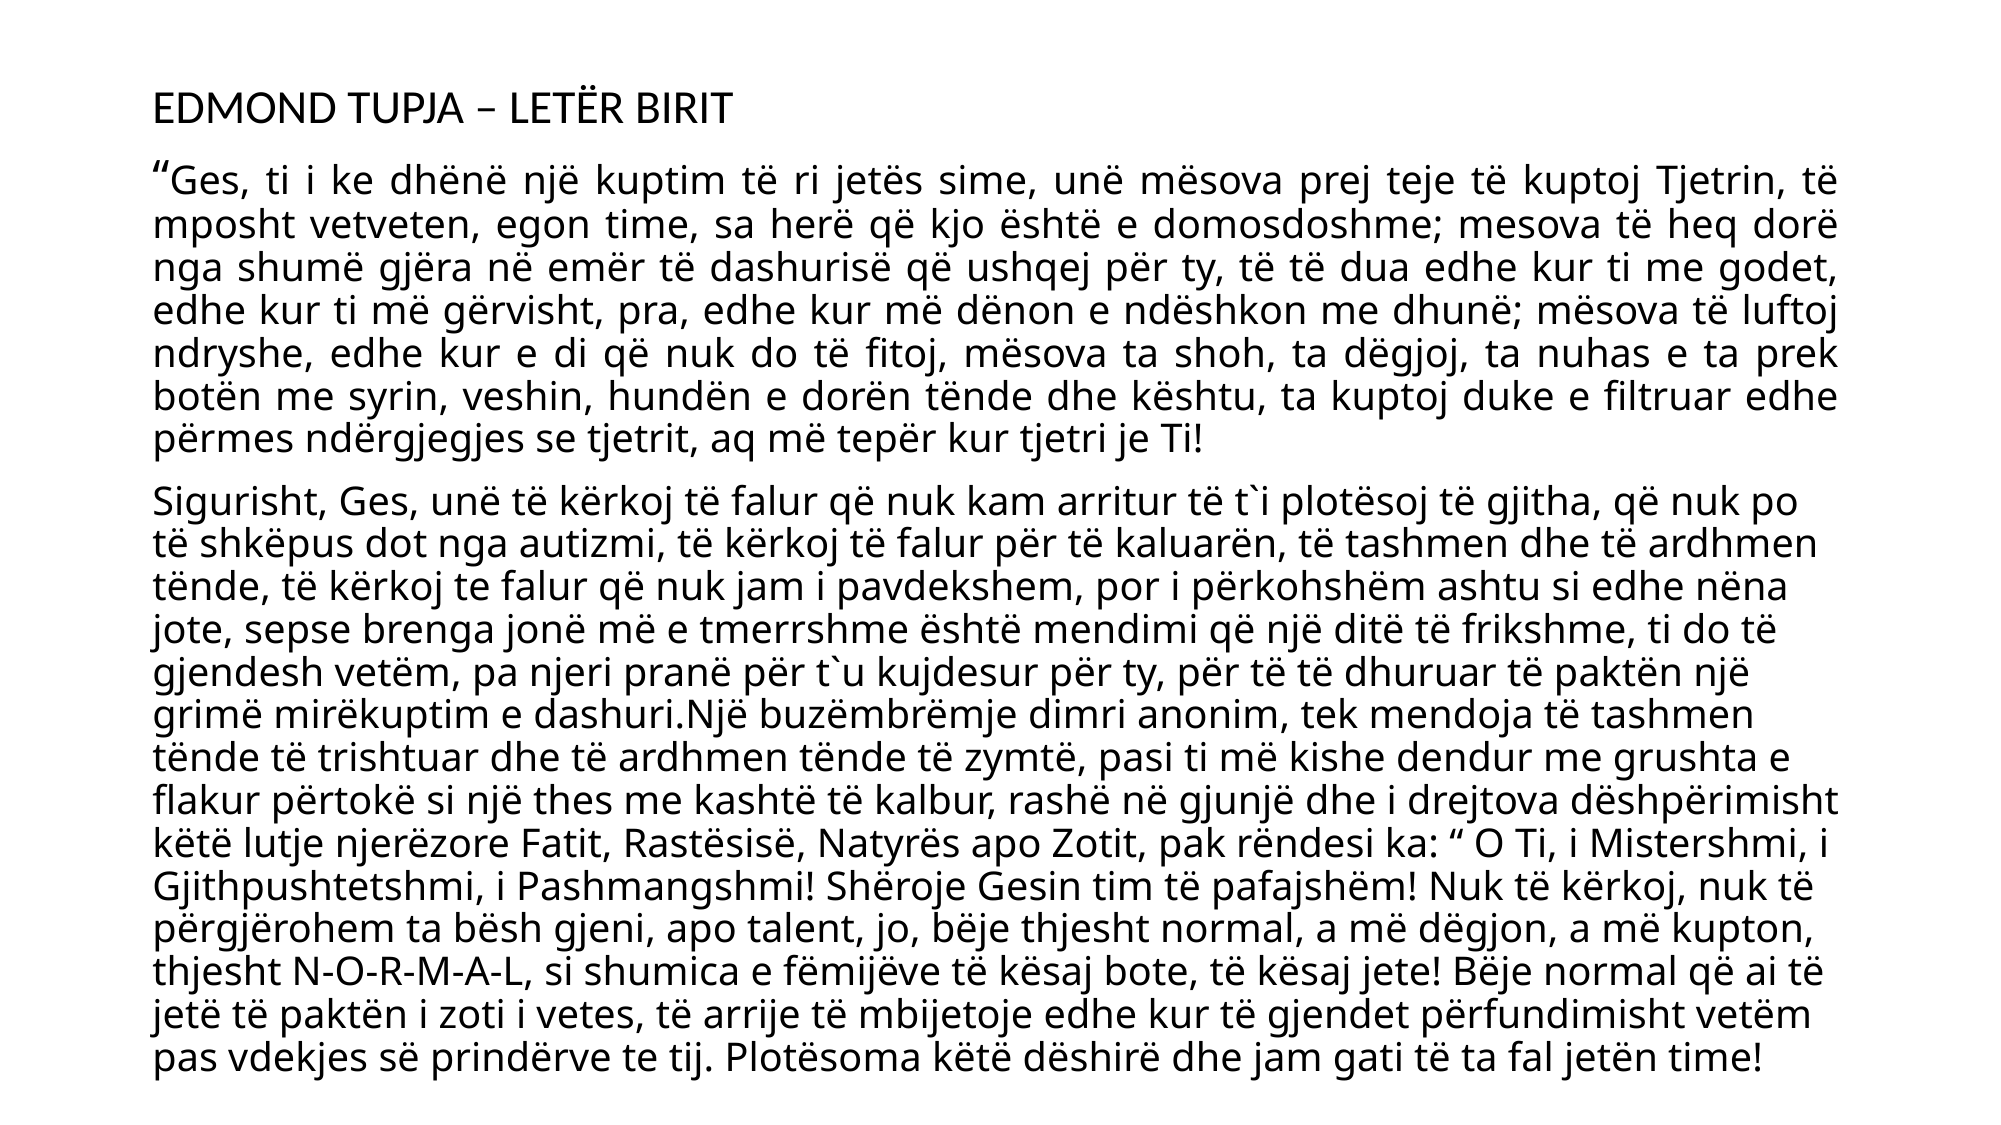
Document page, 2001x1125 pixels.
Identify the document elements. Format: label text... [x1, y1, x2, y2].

list EDMOND TUPJA – LETËR BIRIT “Ges, ti i ke dhënë një kuptim të ri jetës sime, unë mësova prej teje të kuptoj Tjetrin, të mposht vetveten, egon time, sa herë që kjo është e domosdoshme; mesova të heq dorë nga shumë gjëra në emër të dashurisë që ushqej për ty, të të dua edhe kur ti me godet, edhe kur ti më gërvisht, pra, edhe kur më dënon e ndëshkon me dhunë; mësova të luftoj ndryshe, edhe kur e di që nuk do të fitoj, mësova ta shoh, ta dëgjoj, ta nuhas e ta prek botën me syrin, veshin, hundën e dorën tënde dhe kështu, ta kuptoj duke e filtruar edhe përmes ndërgjegjes se tjetrit, aq më tepër kur tjetri je Ti! Sigurisht, Ges, unë të kërkoj të falur që nuk kam arritur të t`i plotësoj të gjitha, që nuk po të shkëpus dot nga autizmi, të kërkoj të falur për të kaluarën, të tashmen dhe të ardhmen tënde, të kërkoj te falur që nuk jam i pavdekshem, por i përkohshëm ashtu si edhe nëna jote, sepse brenga jonë më e tmerrshme është mendimi që një ditë të frikshme, ti do të gjendesh vetëm, pa njeri pranë për t`u kujdesur për ty, për të të dhuruar të paktën një grimë mirëkuptim e dashuri.Një buzëmbrëmje dimri anonim, tek mendoja të tashmen tënde të trishtuar dhe të ardhmen tënde të zymtë, pasi ti më kishe dendur me grushta e flakur përtokë si një thes me kashtë të kalbur, rashë në gjunjë dhe i drejtova dëshpërimisht këtë lutje njerëzore Fatit, Rastësisë, Natyrës apo Zotit, pak rëndesi ka: “ O Ti, i Mistershmi, i Gjithpushtetshmi, i Pashmangshmi! Shëroje Gesin tim të pafajshëm! Nuk të kërkoj, nuk të përgjërohem ta bësh gjeni, apo talent, jo, bëje thjesht normal, a më dëgjon, a më kupton, thjesht N-O-R-M-A-L, si shumica e fëmijëve të kësaj bote, të kësaj jete! Bëje normal që ai të jetë të paktën i zoti i vetes, të arrije të mbijetoje edhe kur të gjendet përfundimisht vetëm pas vdekjes së prindërve te tij. Plotësoma këtë dëshirë dhe jam gati të ta fal jetën time! [137, 75, 1863, 1125]
